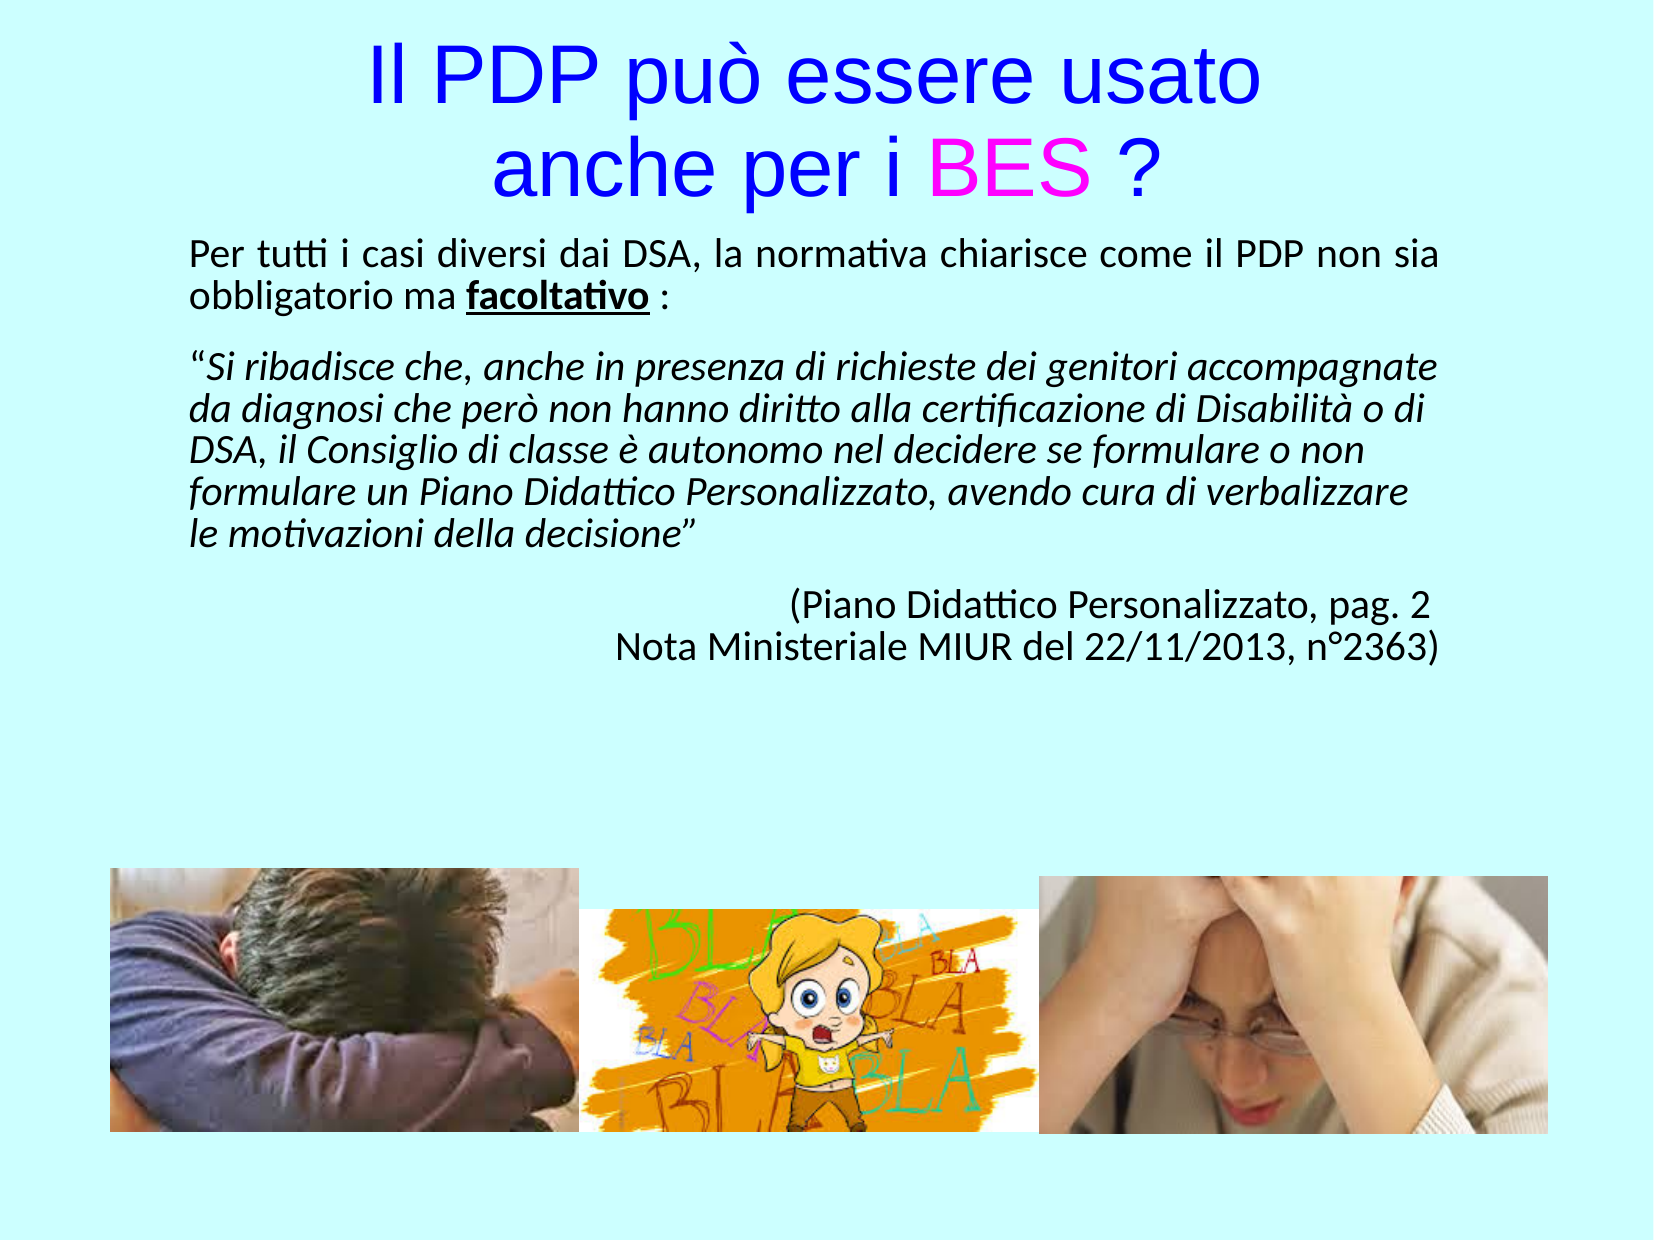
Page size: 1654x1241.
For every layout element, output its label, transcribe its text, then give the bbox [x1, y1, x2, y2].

list Per tutti i casi diversi dai DSA, la normativa chiarisce come il PDP non sia obbligatorio ma facoltativo : “Si ribadisce che, anche in presenza di richieste dei genitori accompagnate da diagnosi che però non hanno diritto alla certificazione di Disabilità o di DSA, il Consiglio di classe è autonomo nel decidere se formulare o non formulare un Piano Didattico Personalizzato, avendo cura di verbalizzare le motivazioni della decisione” (Piano Didattico Personalizzato, pag. 2 Nota Ministeriale MIUR del 22/11/2013, n°2363) [188, 236, 1441, 909]
title Il PDP può essere usato anche per i BES ? [82, 17, 1571, 225]
picture [110, 868, 1548, 1134]
